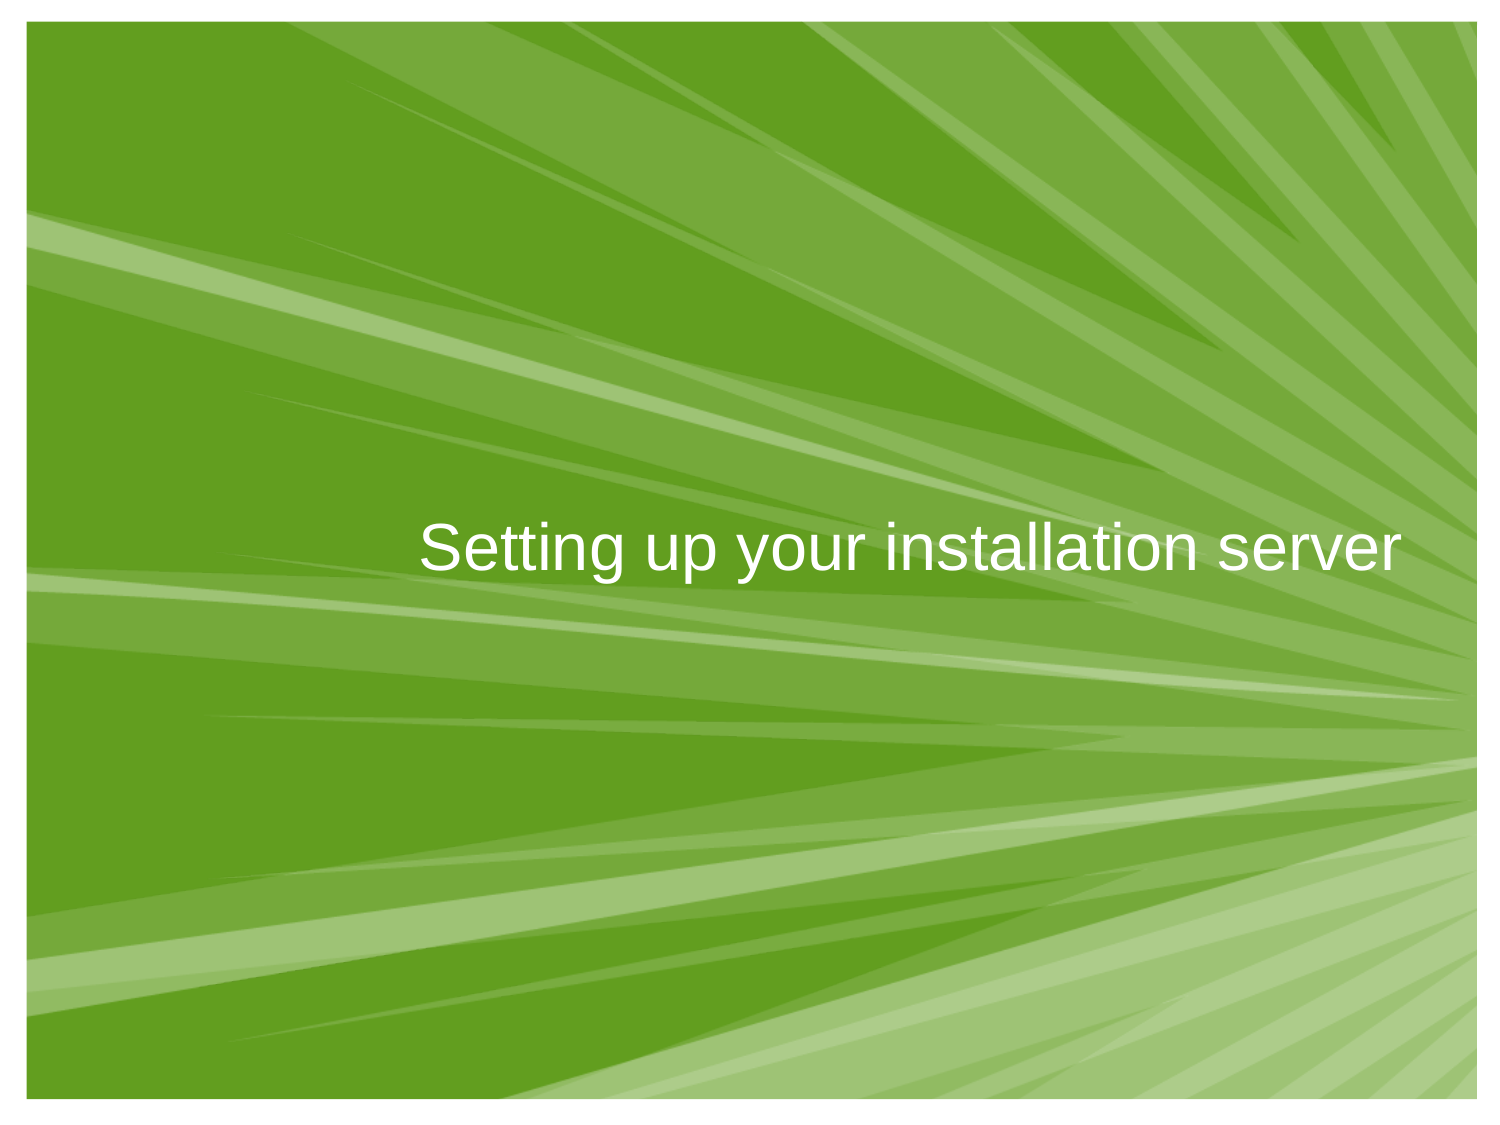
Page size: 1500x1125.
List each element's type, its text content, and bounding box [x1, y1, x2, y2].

title Setting up your installation server [53, 449, 1404, 638]
picture [26, 21, 1479, 1100]
